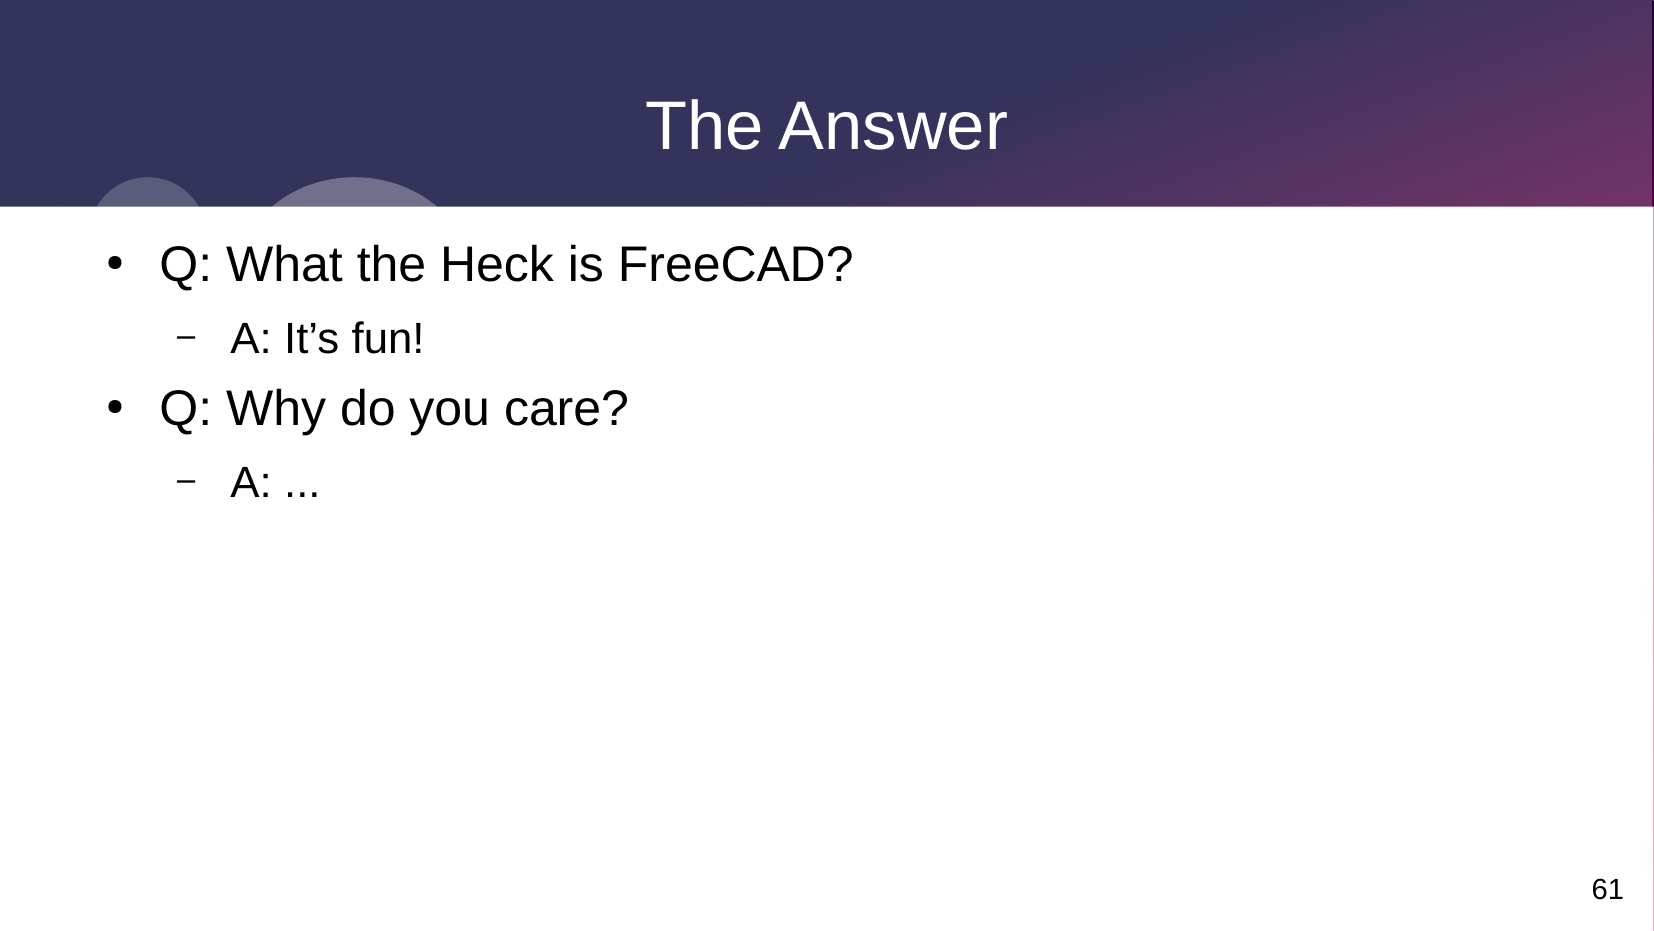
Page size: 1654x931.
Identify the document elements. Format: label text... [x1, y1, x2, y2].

list Q: What the Heck is FreeCAD? A: It’s fun! Q: Why do you care? A: ... [88, 236, 1565, 827]
title The Answer [88, 44, 1565, 207]
